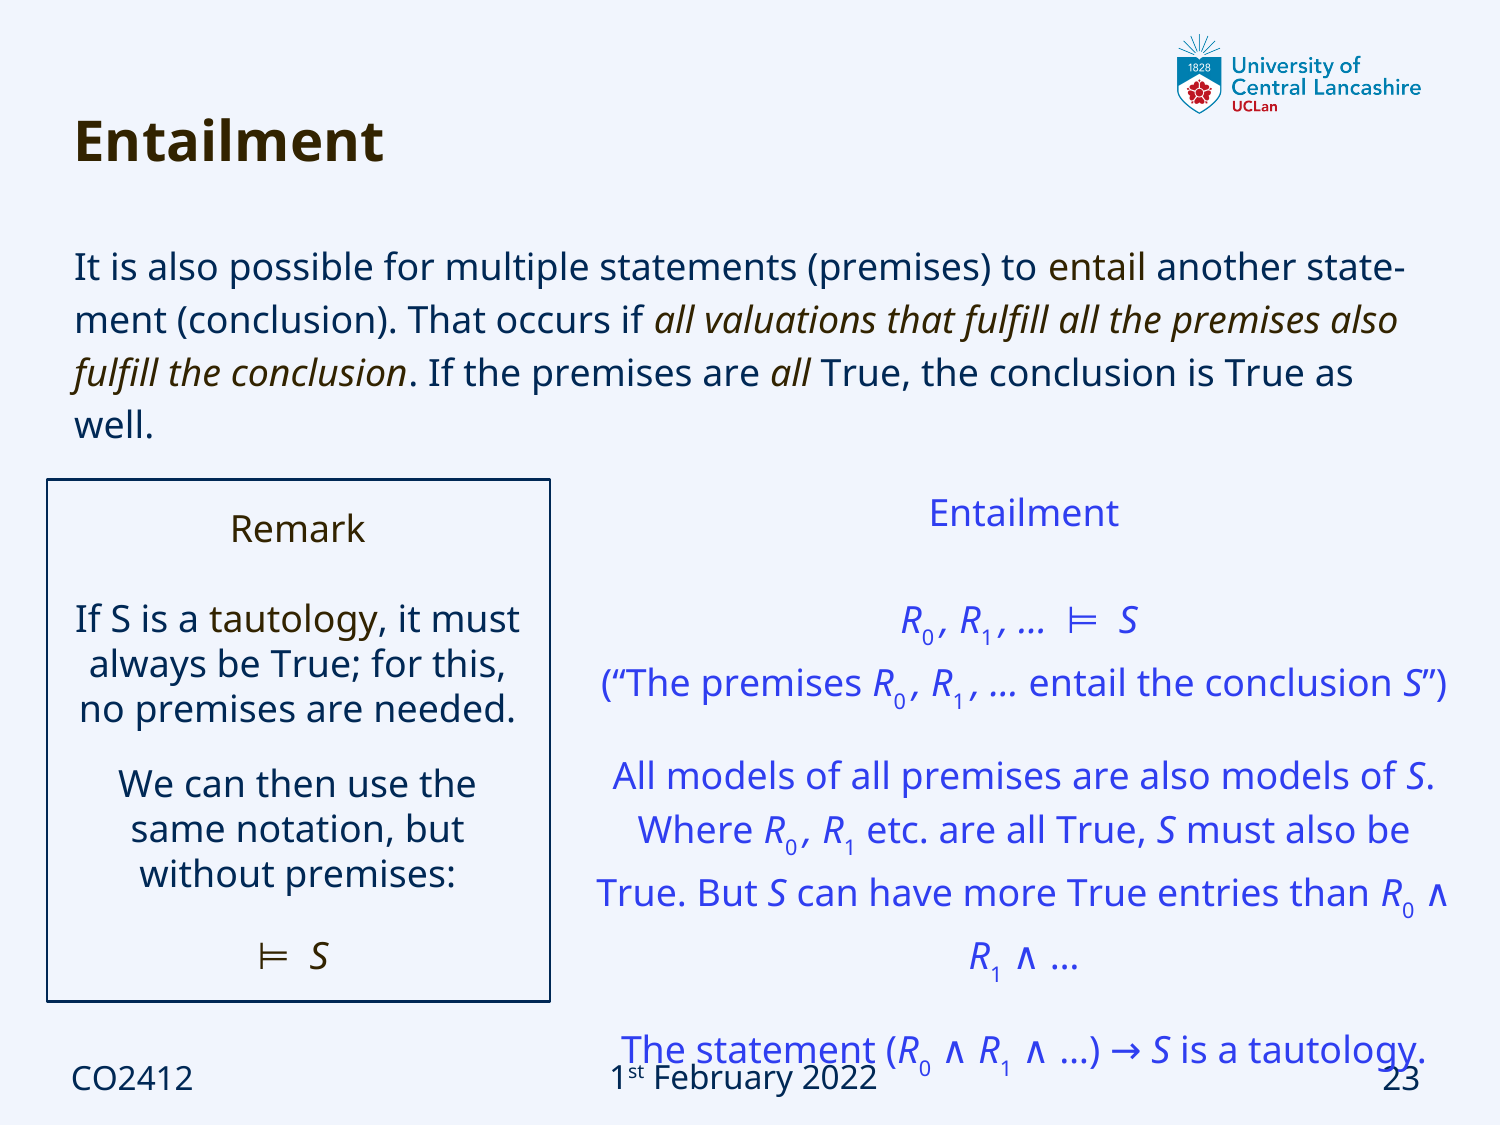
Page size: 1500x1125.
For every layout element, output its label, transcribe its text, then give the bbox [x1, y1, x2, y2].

text_box Remark If S is a tautology, it must always be True; for this, no premises are needed. We can then use the same notation, but without premises: ⊨ S [51, 497, 545, 985]
text_box It is also possible for multiple statements (premises) to entail another state- ment (conclusion). That occurs if all valuations that fulfill all the premises also fulfill the conclusion. If the premises are all True, the conclusion is True as well. [59, 228, 1435, 403]
title Entailment [58, 93, 1475, 186]
text_box Entailment R0 , R1 , … ⊨ S (“The premises R0 , R1 , … entail the conclusion S”) All models of all premises are also models of S. Where R0 , R1 etc. are all True, S must also be True. But S can have more True entries than R0 ∧ R1 ∧ … The statement (R0 ∧ R1 ∧ …) → S is a tautology. [575, 474, 1473, 1025]
picture [1177, 34, 1421, 93]
